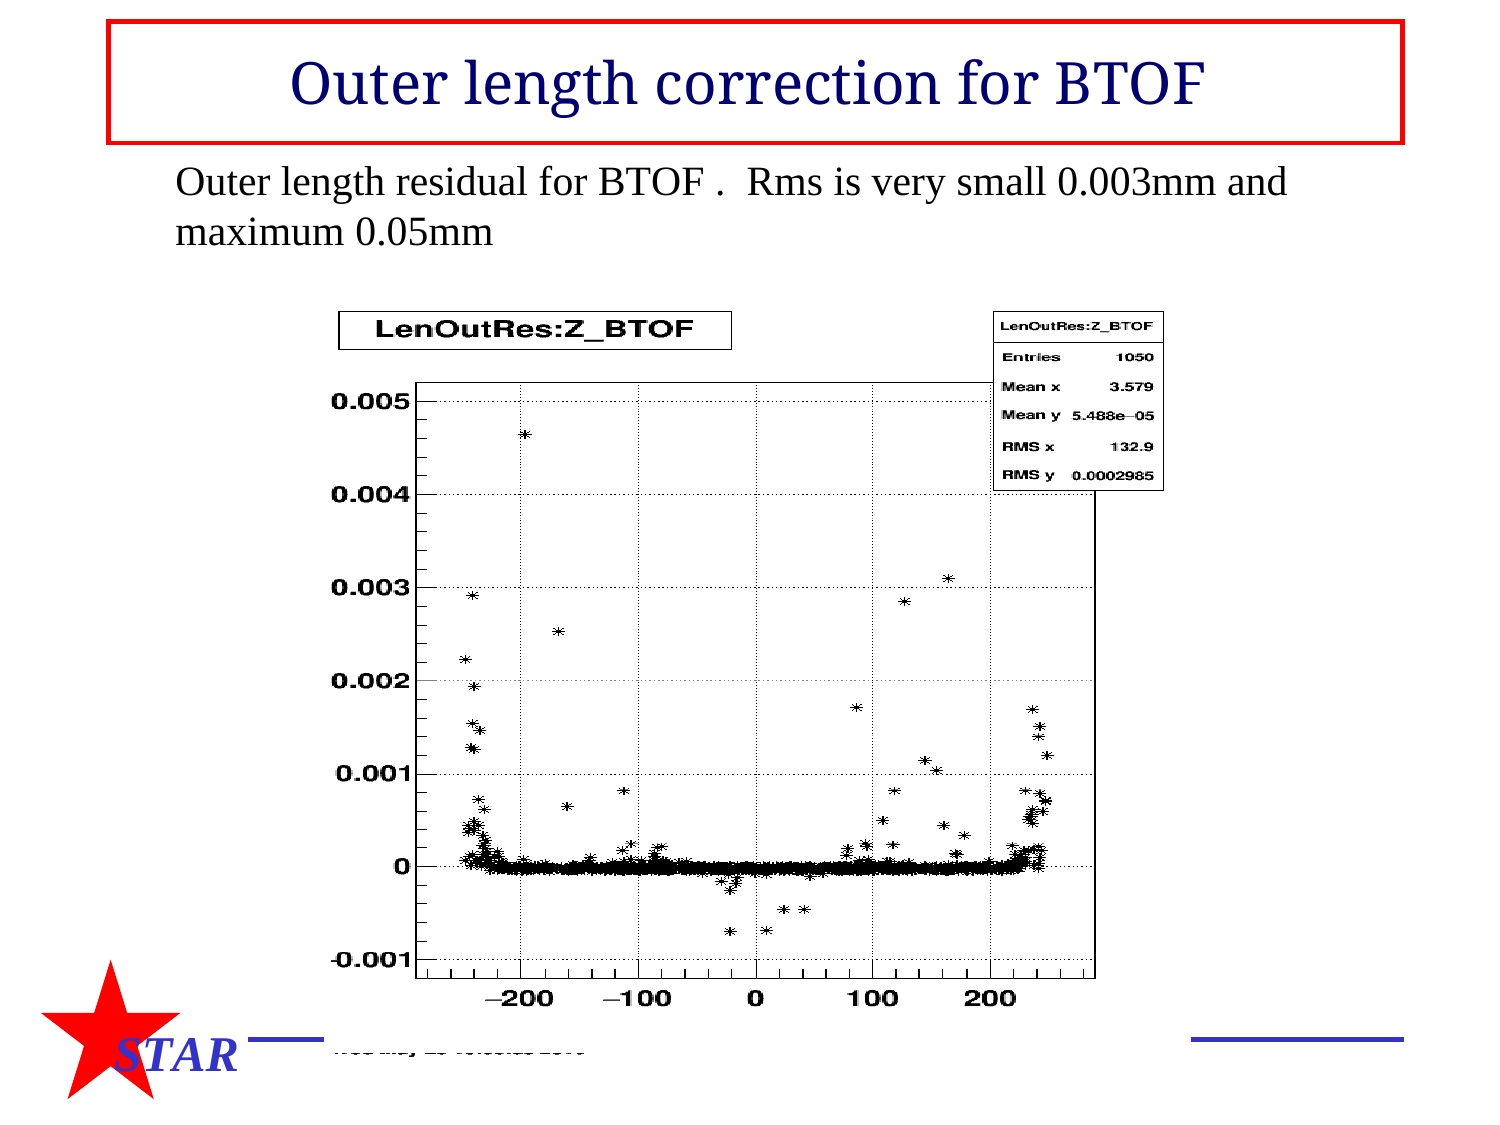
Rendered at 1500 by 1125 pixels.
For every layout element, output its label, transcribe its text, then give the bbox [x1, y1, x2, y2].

title Outer length correction for BTOF [101, 32, 1395, 131]
list Outer length residual for BTOF . Rms is very small 0.003mm and maximum 0.05mm [104, 146, 1396, 799]
picture [324, 301, 1191, 1061]
